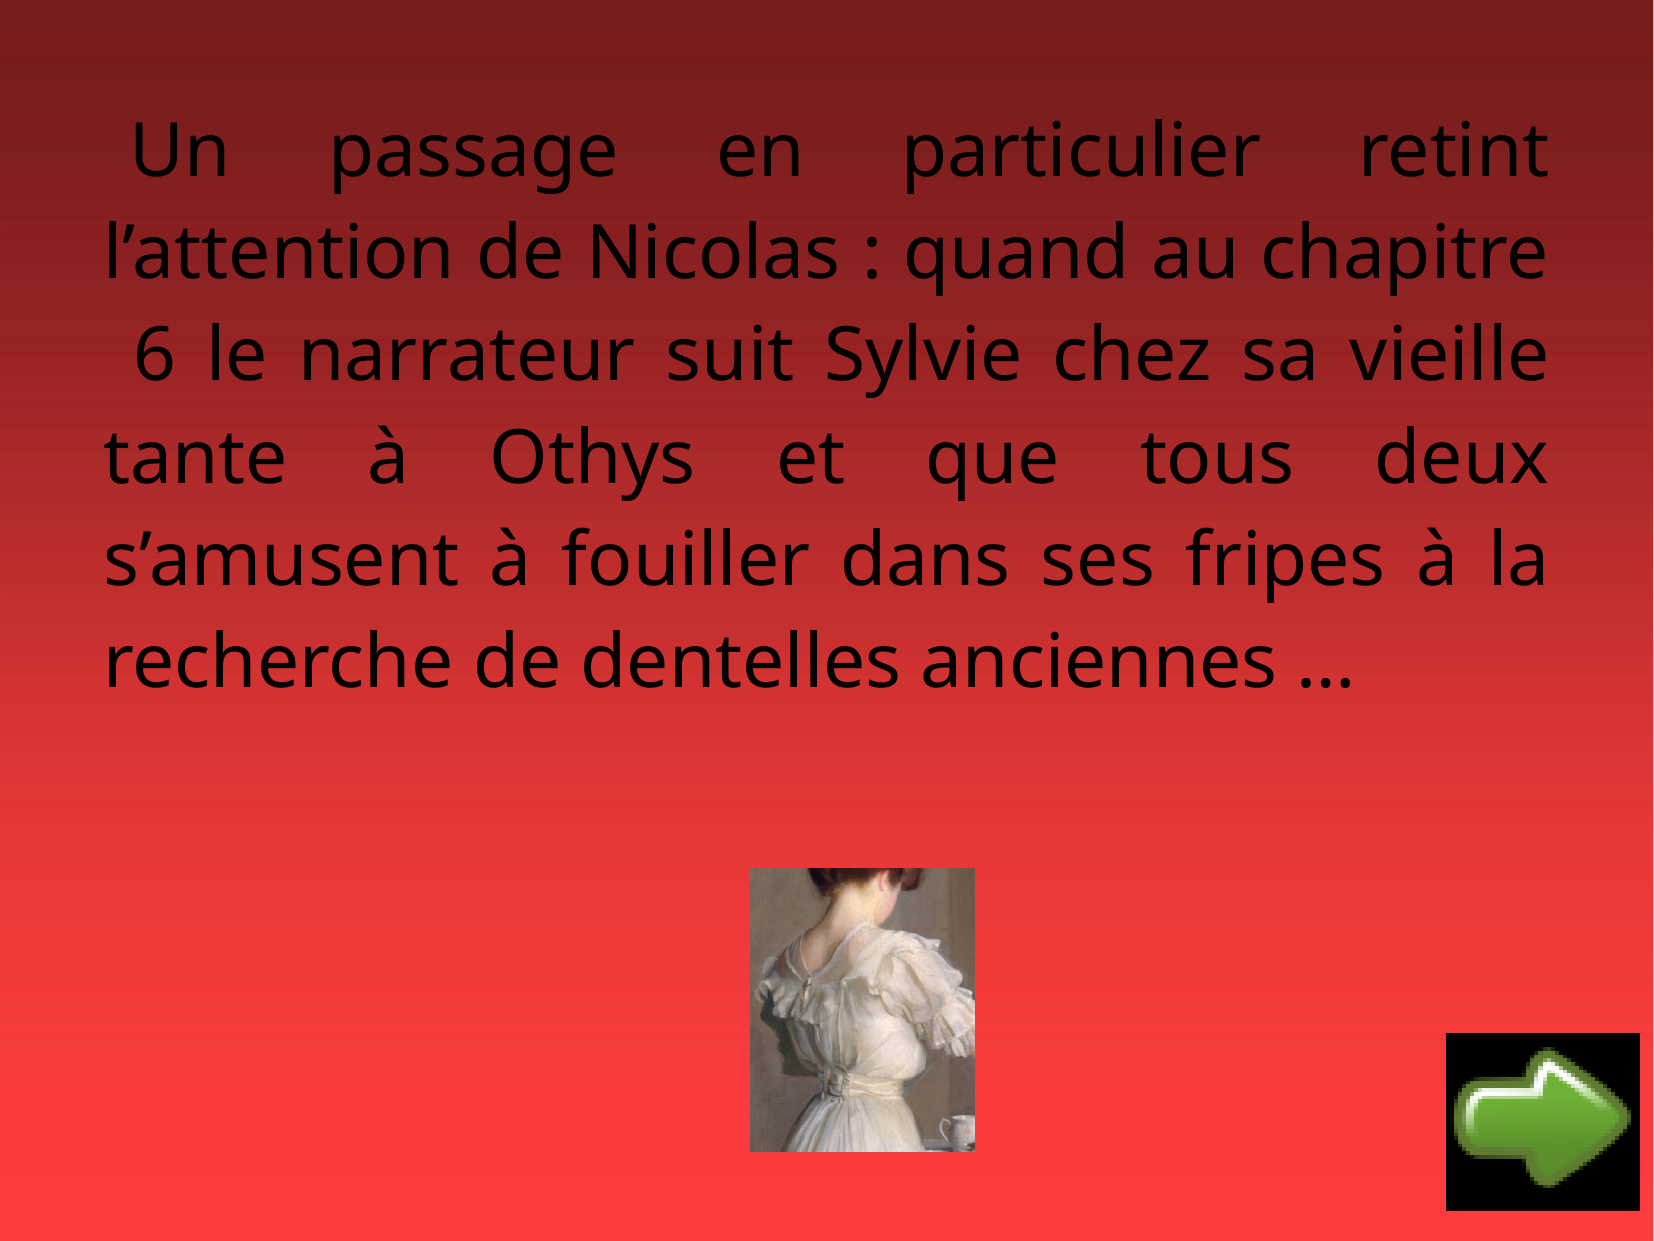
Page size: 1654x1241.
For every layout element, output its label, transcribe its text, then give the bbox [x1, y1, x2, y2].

picture [0, 0, 1654, 1241]
text_box Un passage en particulier retint l’attention de Nicolas : quand au chapitre 6 le narrateur suit Sylvie chez sa vieille tante à Othys et que tous deux s’amusent à fouiller dans ses fripes à la recherche de dentelles anciennes … [88, 88, 1565, 857]
